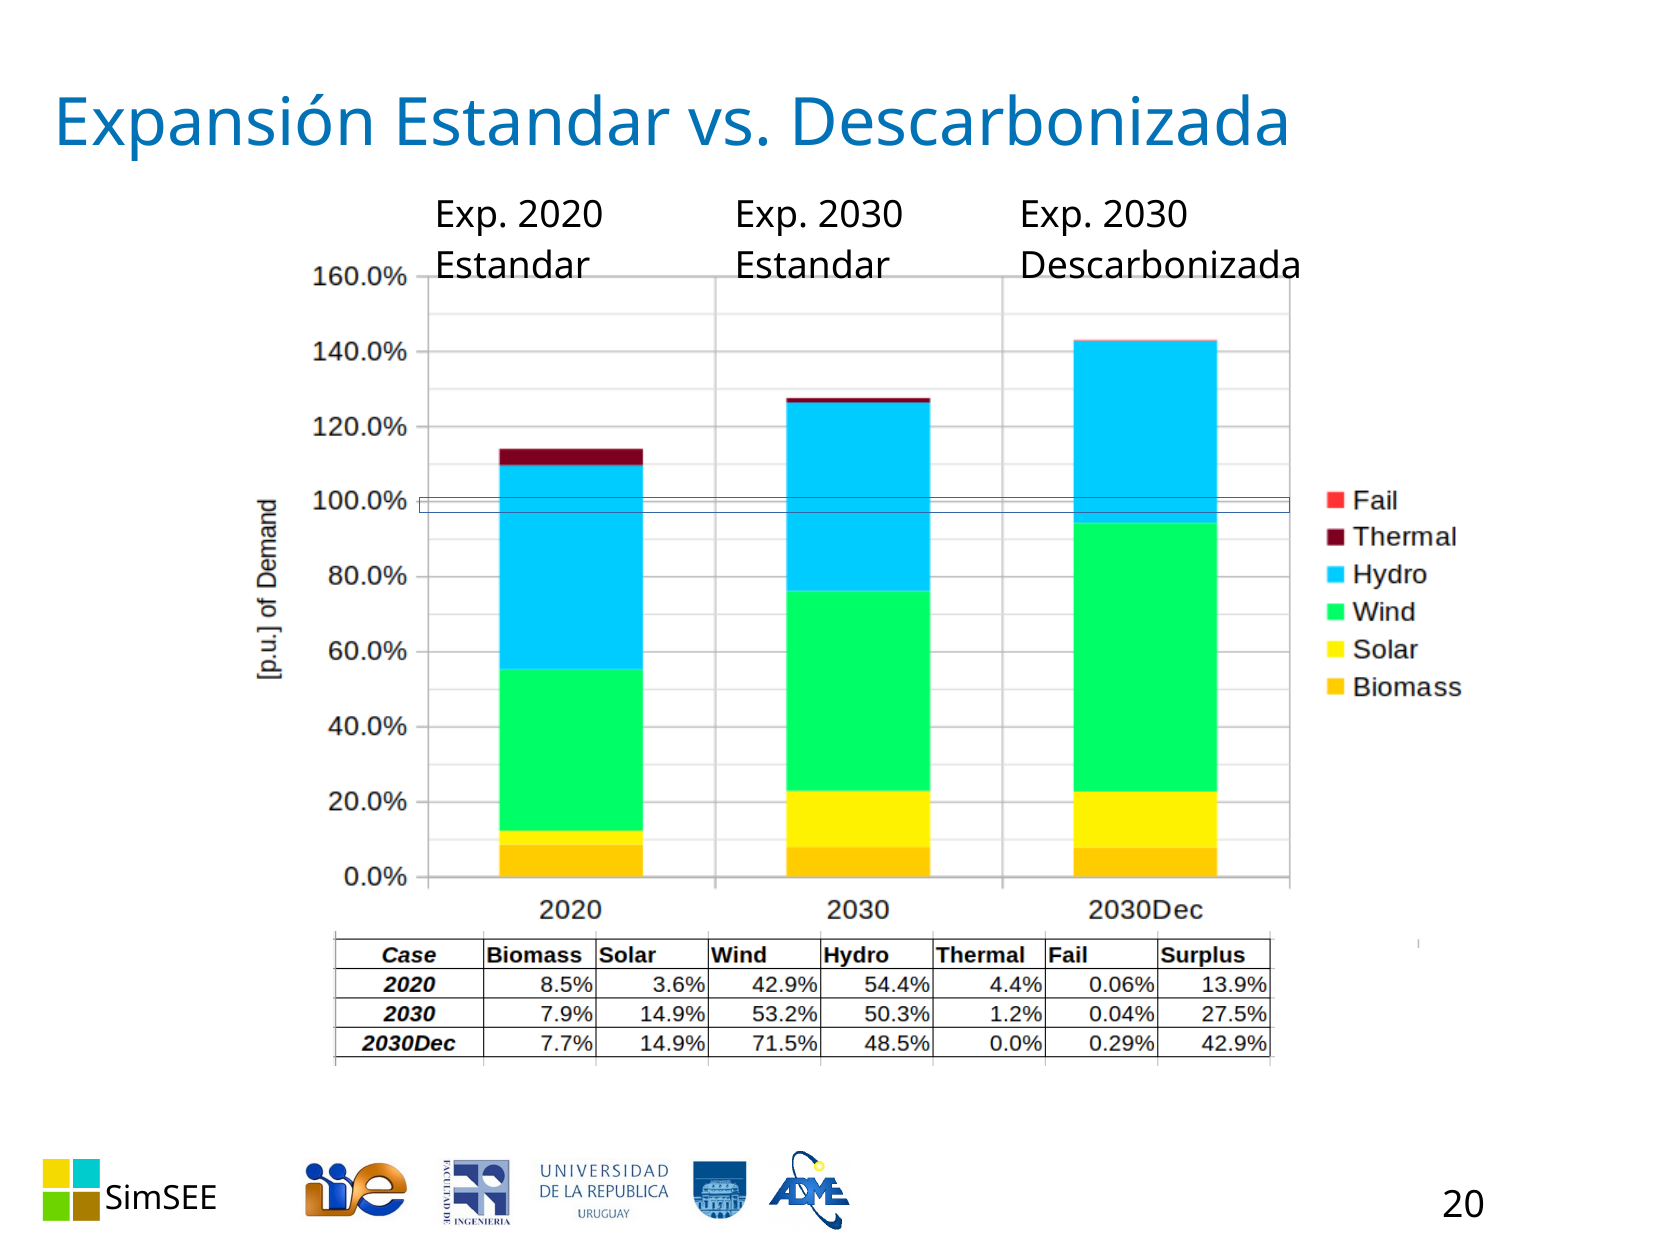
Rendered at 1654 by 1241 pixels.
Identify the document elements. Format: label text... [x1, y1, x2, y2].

picture [295, 1154, 752, 1230]
picture [769, 1151, 852, 1231]
title Expansión Estandar vs. Descarbonizada [47, 58, 1560, 166]
text_box Exp. 2030 Estandar [719, 180, 945, 286]
picture [224, 258, 1470, 1066]
text_box Exp. 2030 Descarbonizada [1004, 180, 1350, 286]
picture [41, 1157, 102, 1223]
text_box Exp. 2020 Estandar [419, 180, 645, 286]
